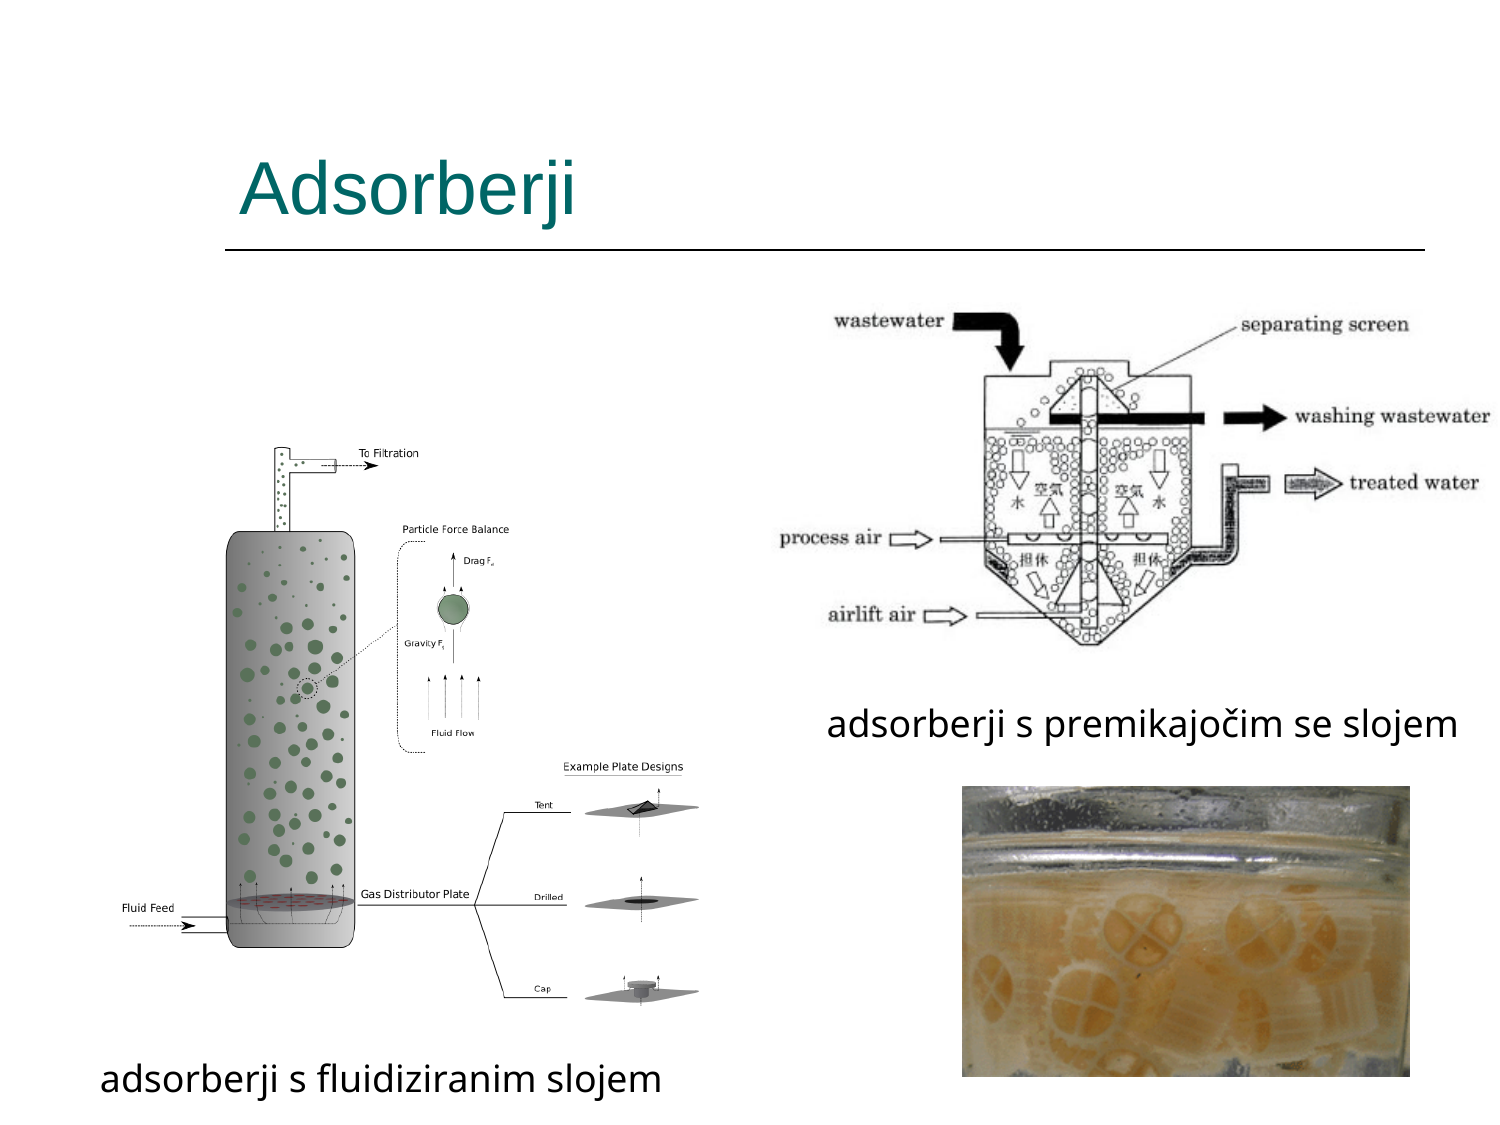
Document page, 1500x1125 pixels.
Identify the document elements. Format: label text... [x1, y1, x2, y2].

text_box adsorberji s premikajočim se slojem [811, 692, 1475, 753]
title Adsorberji [224, 49, 1425, 237]
picture [962, 786, 1410, 1077]
picture [771, 302, 1500, 666]
picture [112, 444, 715, 1006]
text_box adsorberji s fluidiziranim slojem [85, 1046, 679, 1108]
